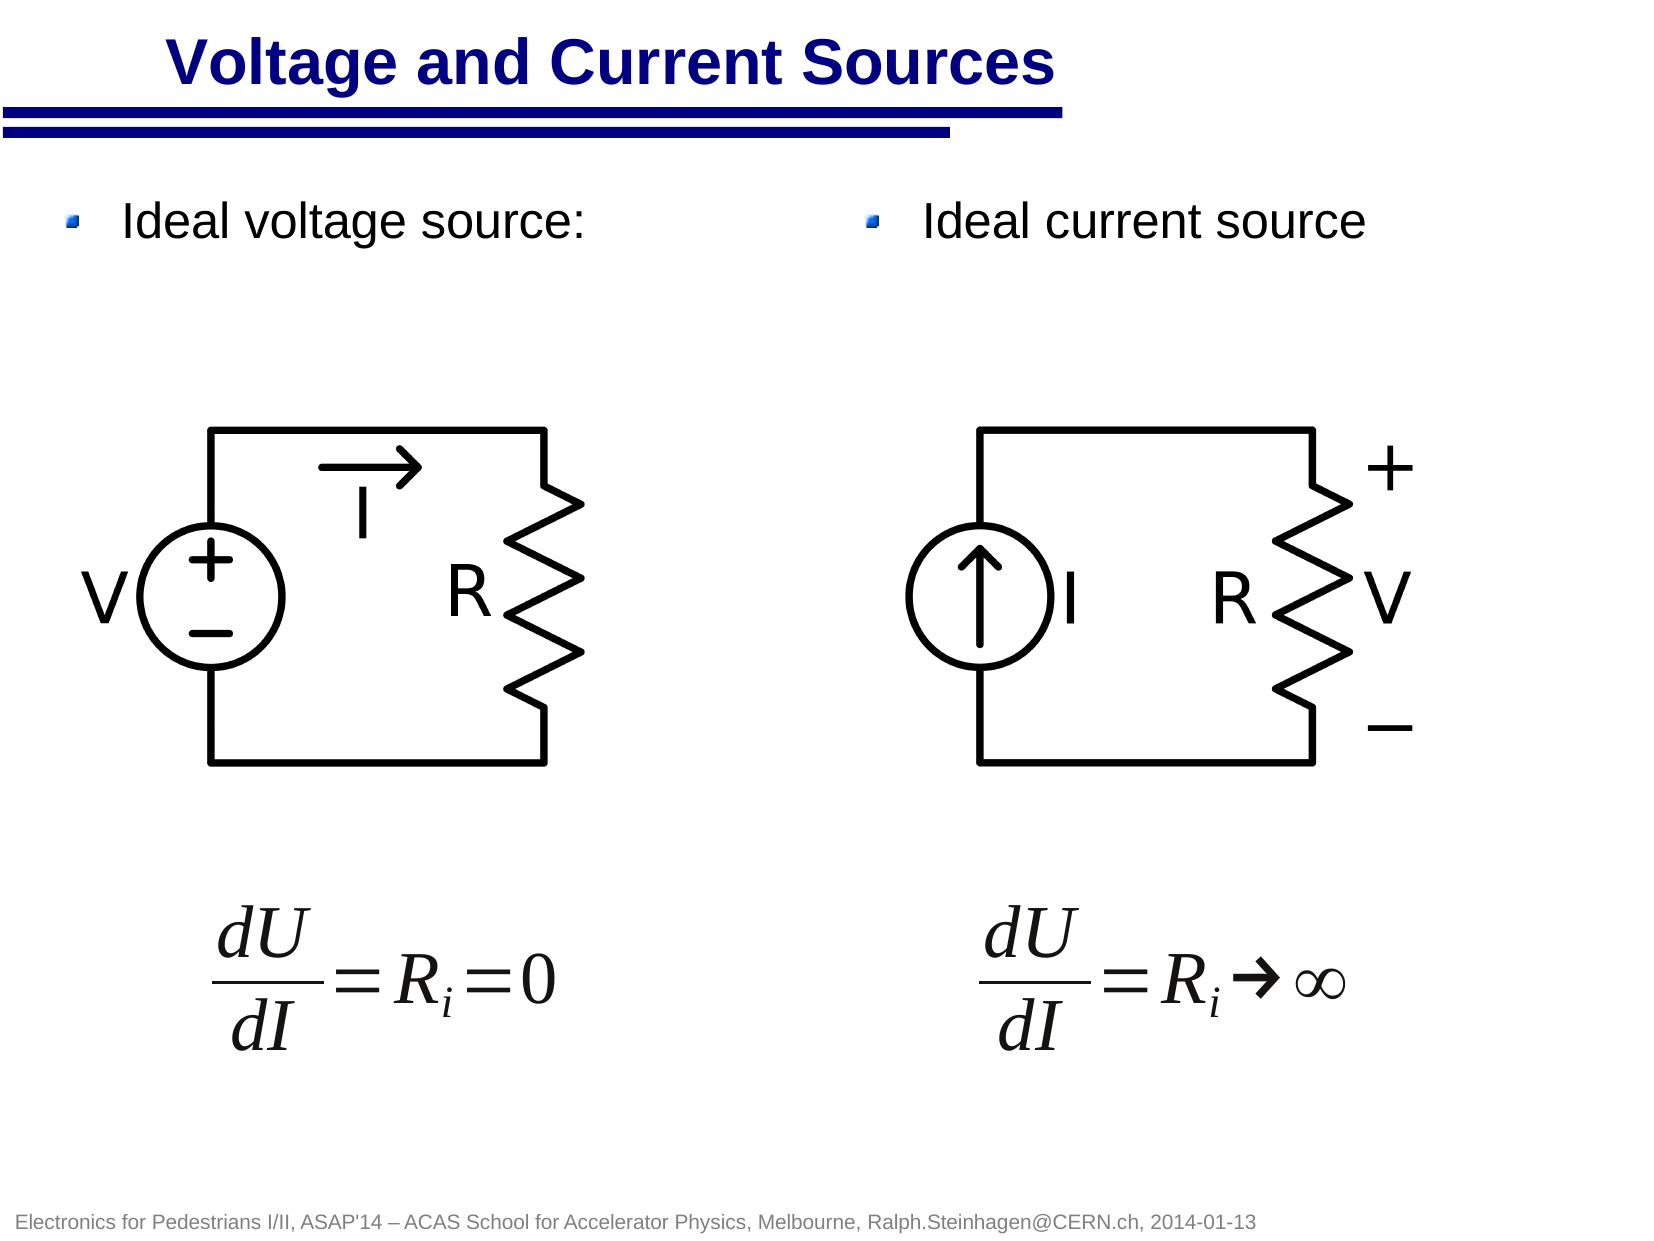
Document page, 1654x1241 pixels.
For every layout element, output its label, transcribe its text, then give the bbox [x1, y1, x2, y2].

list Ideal current source [865, 192, 1628, 1205]
title Voltage and Current Sources [165, 0, 1323, 124]
chart [188, 891, 576, 1070]
picture [869, 301, 1460, 892]
list Ideal voltage source: [65, 192, 828, 1205]
picture [45, 301, 637, 892]
chart [955, 891, 1368, 1070]
